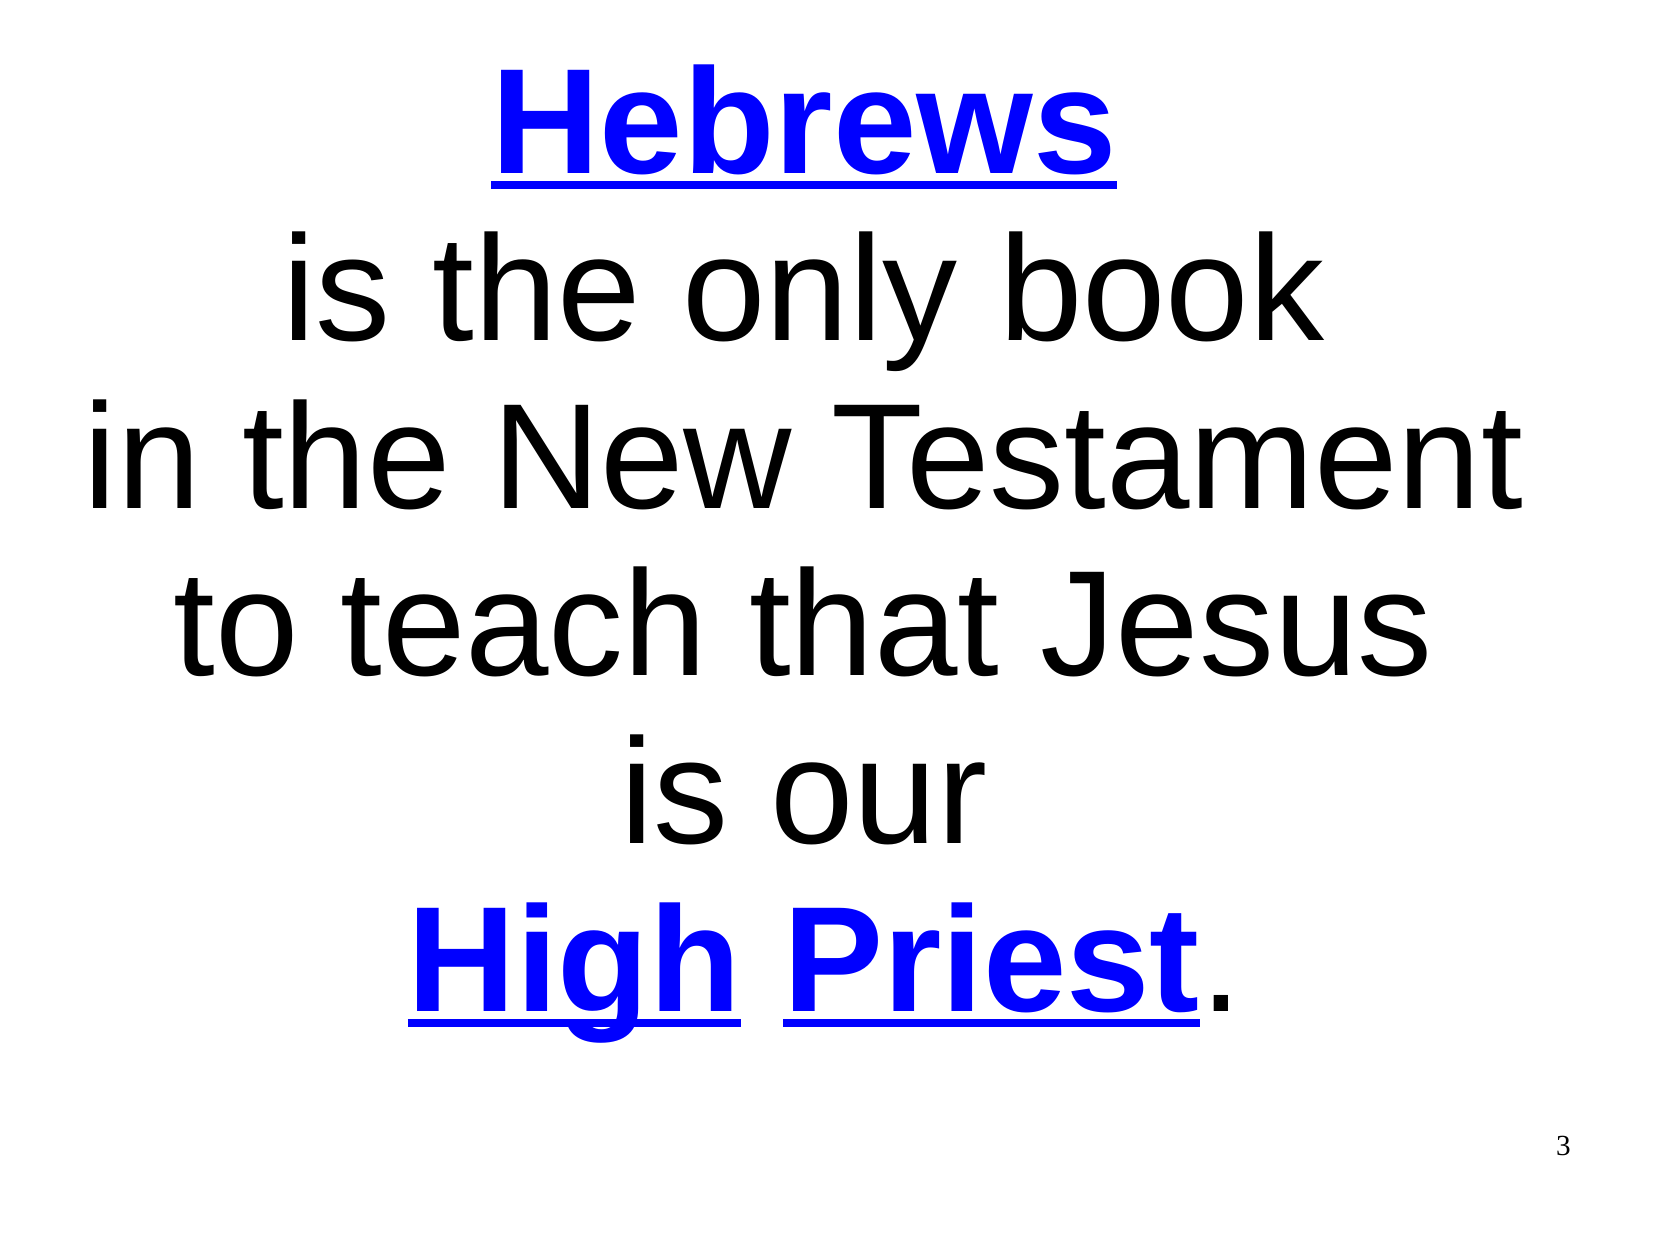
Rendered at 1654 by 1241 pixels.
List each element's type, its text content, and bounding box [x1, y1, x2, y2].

list Hebrews is the only book in the New Testament to teach that Jesus is our High Priest. [37, 37, 1613, 1238]
